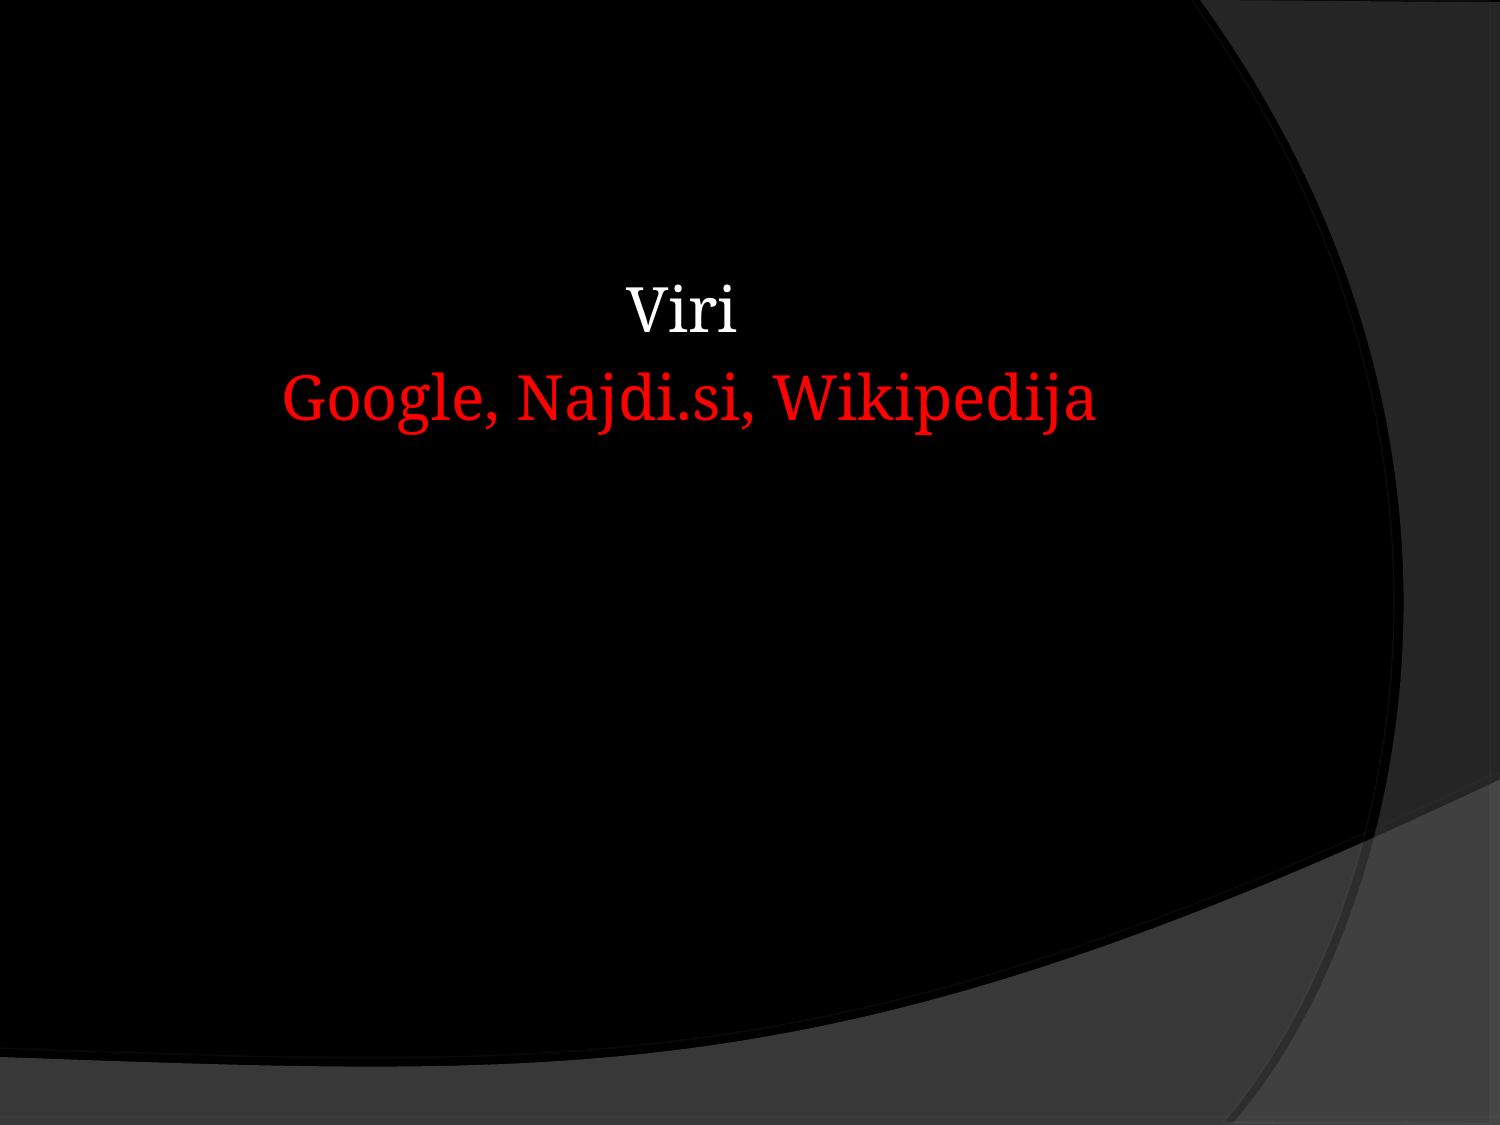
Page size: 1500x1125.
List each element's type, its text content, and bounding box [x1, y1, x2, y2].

list Viri Google, Najdi.si, Wikipedija [75, 262, 1300, 1005]
